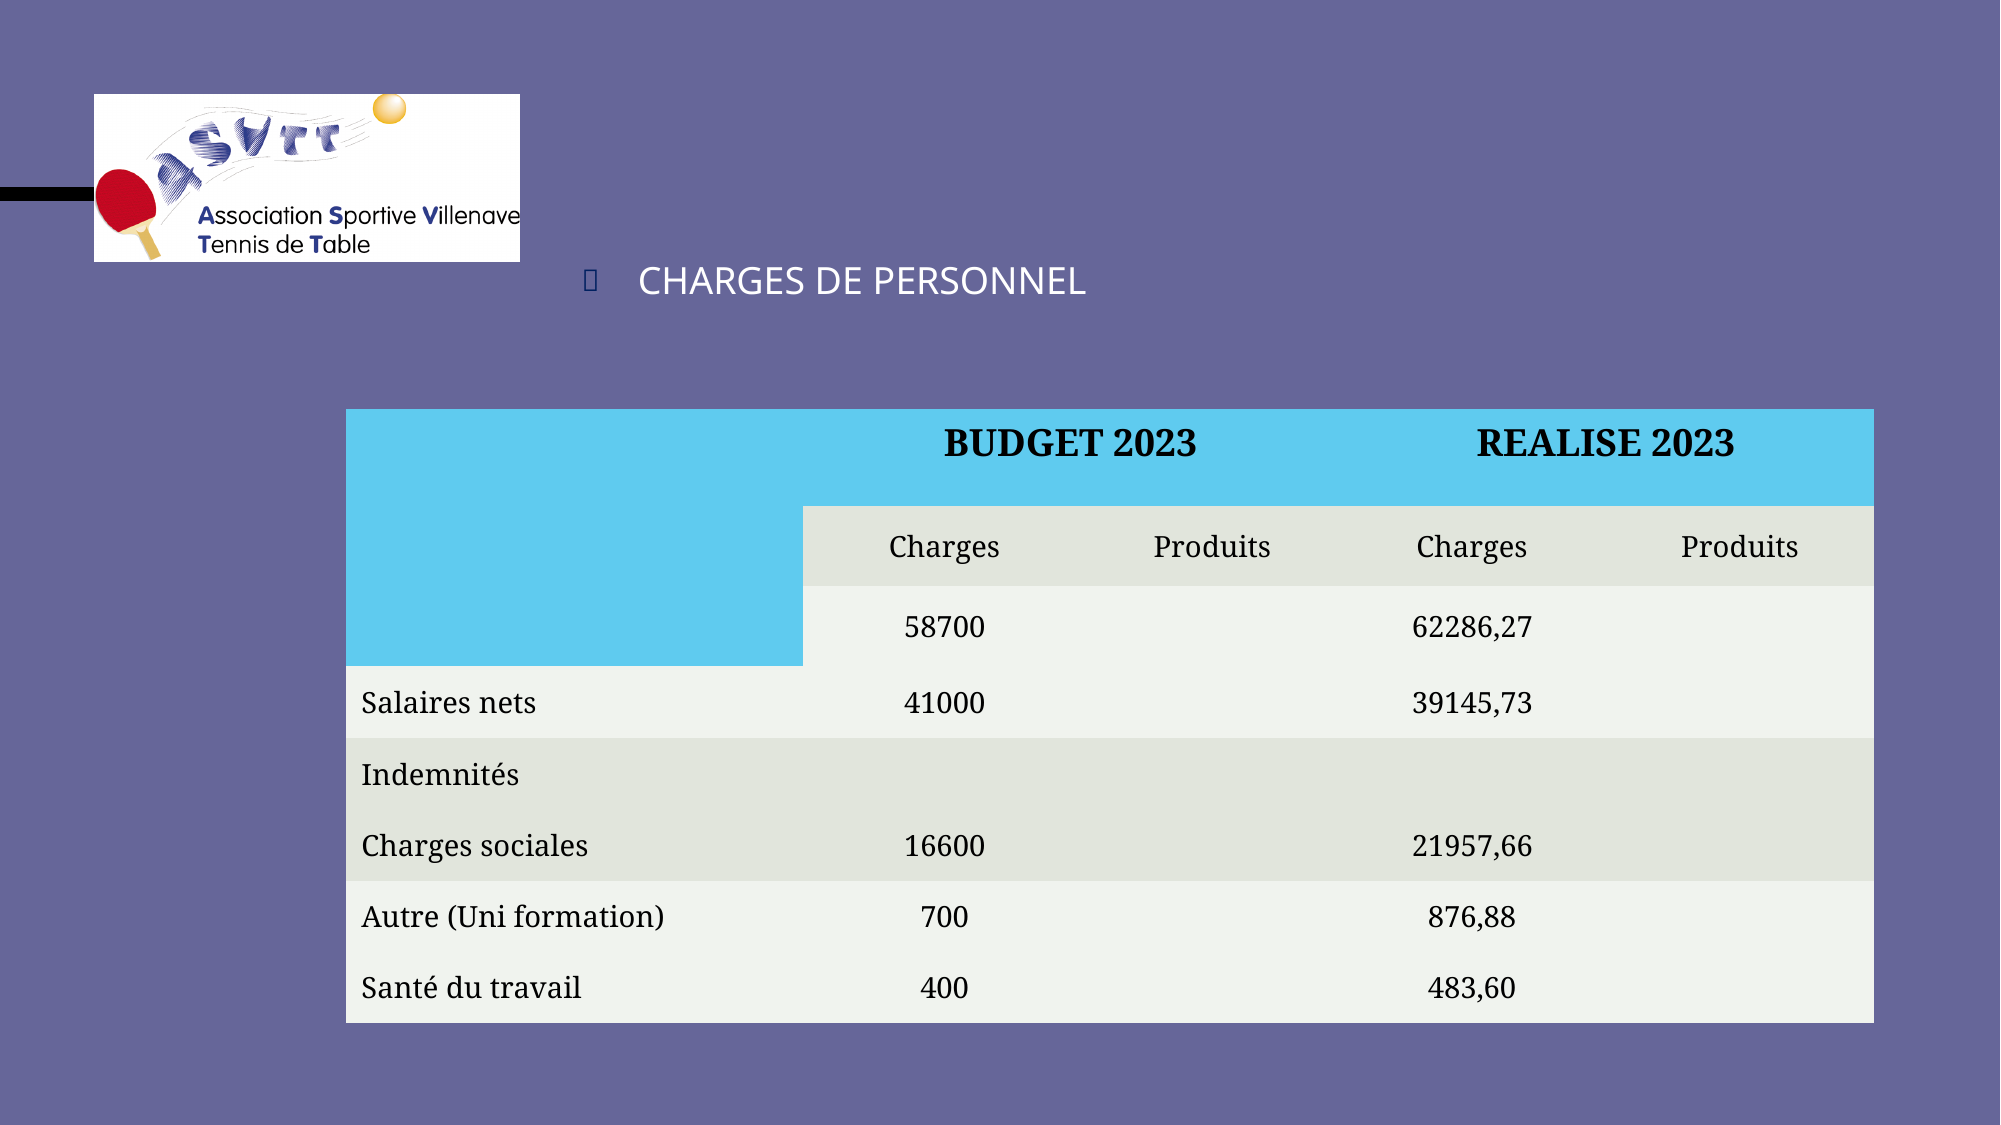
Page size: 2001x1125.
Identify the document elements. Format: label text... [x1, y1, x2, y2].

table_cell [1606, 881, 1874, 952]
table_cell Santé du travail [346, 952, 803, 1023]
table_header [346, 409, 803, 666]
table_cell 21957,66 [1338, 809, 1606, 881]
table_cell 400 [803, 952, 1086, 1023]
table_cell 39145,73 [1338, 666, 1606, 738]
table_cell [1086, 881, 1338, 952]
table_cell [1606, 952, 1874, 1023]
table_cell Produits [1086, 506, 1338, 586]
table_cell [1086, 809, 1338, 881]
table_cell 62286,27 [1338, 586, 1606, 666]
table_cell Charges [803, 506, 1086, 586]
table_cell [1086, 738, 1338, 809]
table_cell Charges [1338, 506, 1606, 586]
table_cell Produits [1606, 506, 1874, 586]
table_cell [1086, 952, 1338, 1023]
table_cell [1086, 666, 1338, 738]
table_cell [1338, 738, 1606, 809]
picture [94, 94, 520, 262]
table_cell Salaires nets [346, 666, 803, 738]
table_header REALISE 2023 [1338, 409, 1874, 506]
table_cell [1606, 586, 1874, 666]
table_cell 16600 [803, 809, 1086, 881]
table_cell 483,60 [1338, 952, 1606, 1023]
table_cell Charges sociales [346, 809, 803, 881]
table_cell [803, 738, 1086, 809]
table_cell Indemnités [346, 738, 803, 809]
table_cell 700 [803, 881, 1086, 952]
table_cell 41000 [803, 666, 1086, 738]
table_cell [1606, 809, 1874, 881]
table_cell Autre (Uni formation) [346, 881, 803, 952]
list CHARGES DE PERSONNEL [566, 236, 1276, 343]
table_cell [1086, 586, 1338, 666]
table_cell [1606, 738, 1874, 809]
table_cell 876,88 [1338, 881, 1606, 952]
table_cell [1606, 666, 1874, 738]
table_header BUDGET 2023 [803, 409, 1338, 506]
table_cell 58700 [803, 586, 1086, 666]
